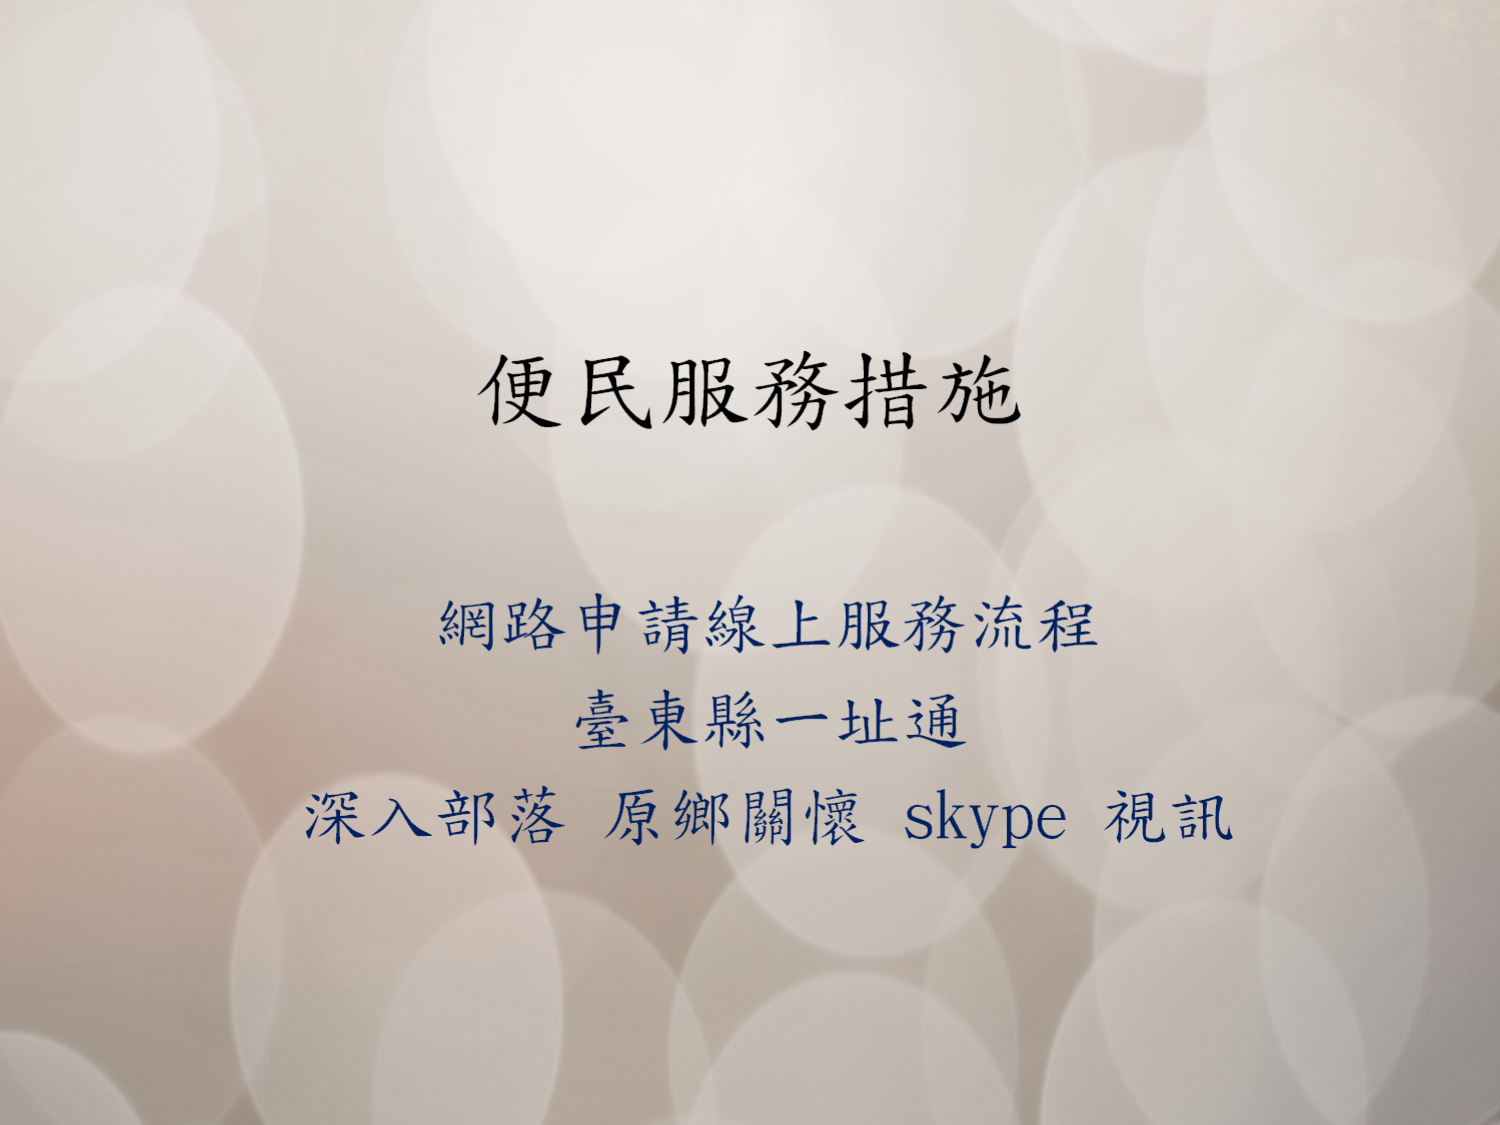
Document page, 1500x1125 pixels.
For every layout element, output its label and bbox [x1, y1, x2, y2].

picture [111, 264, 1389, 861]
